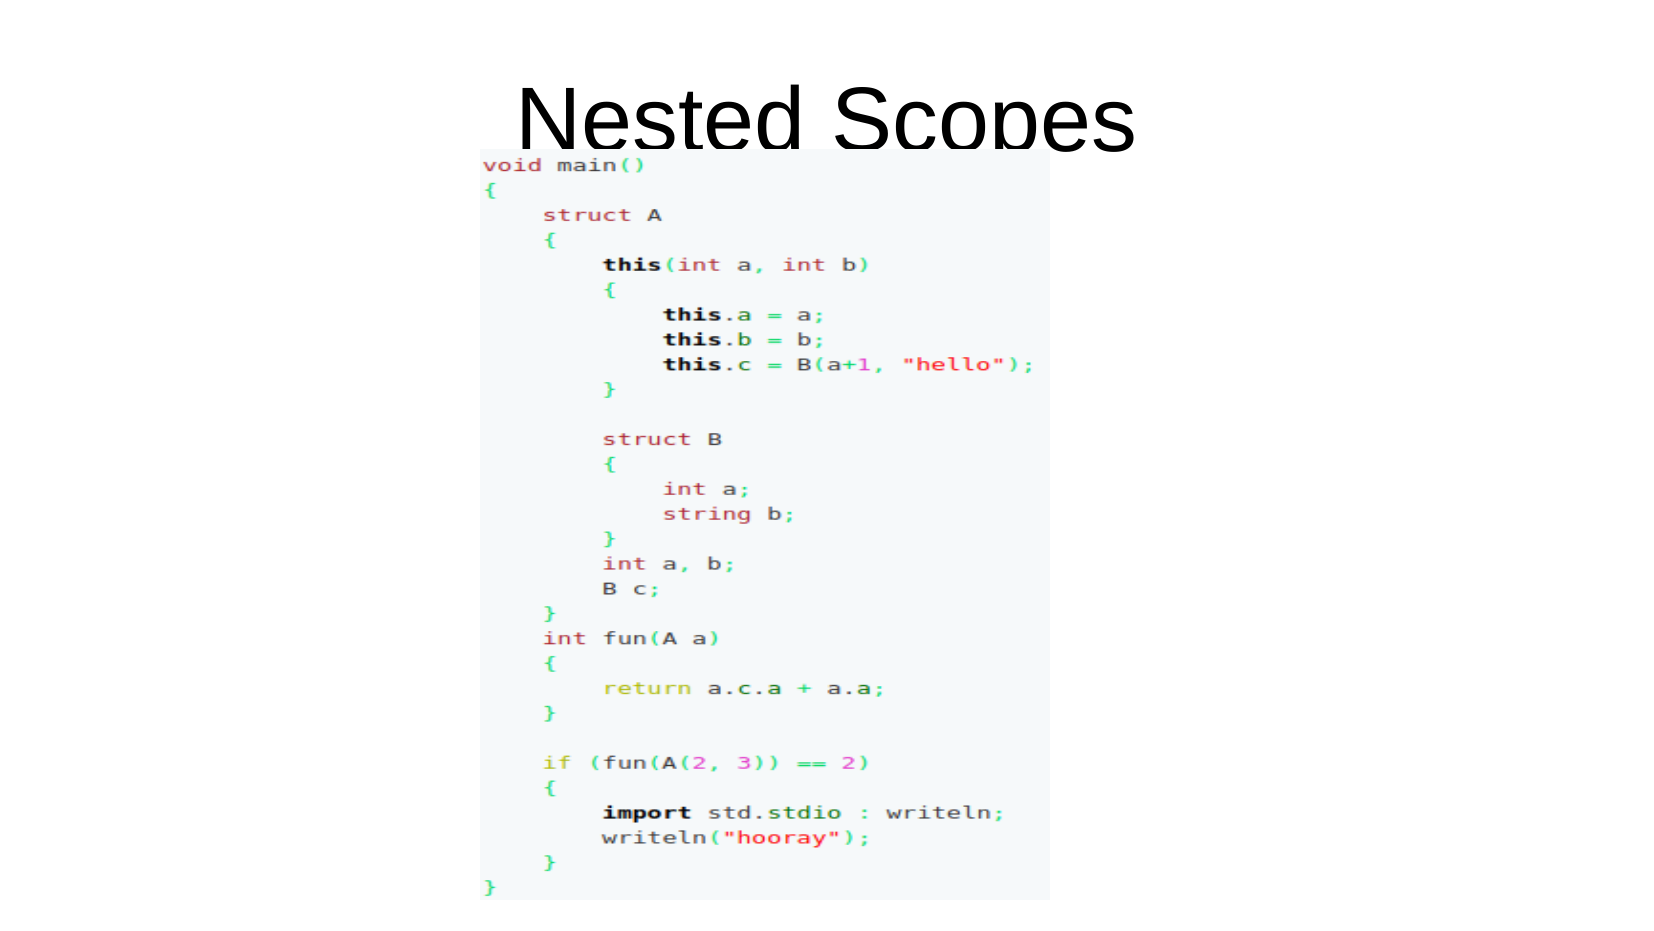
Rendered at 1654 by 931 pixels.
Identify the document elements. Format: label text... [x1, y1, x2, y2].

picture [480, 149, 1050, 900]
title Nested Scopes [82, 37, 1571, 193]
